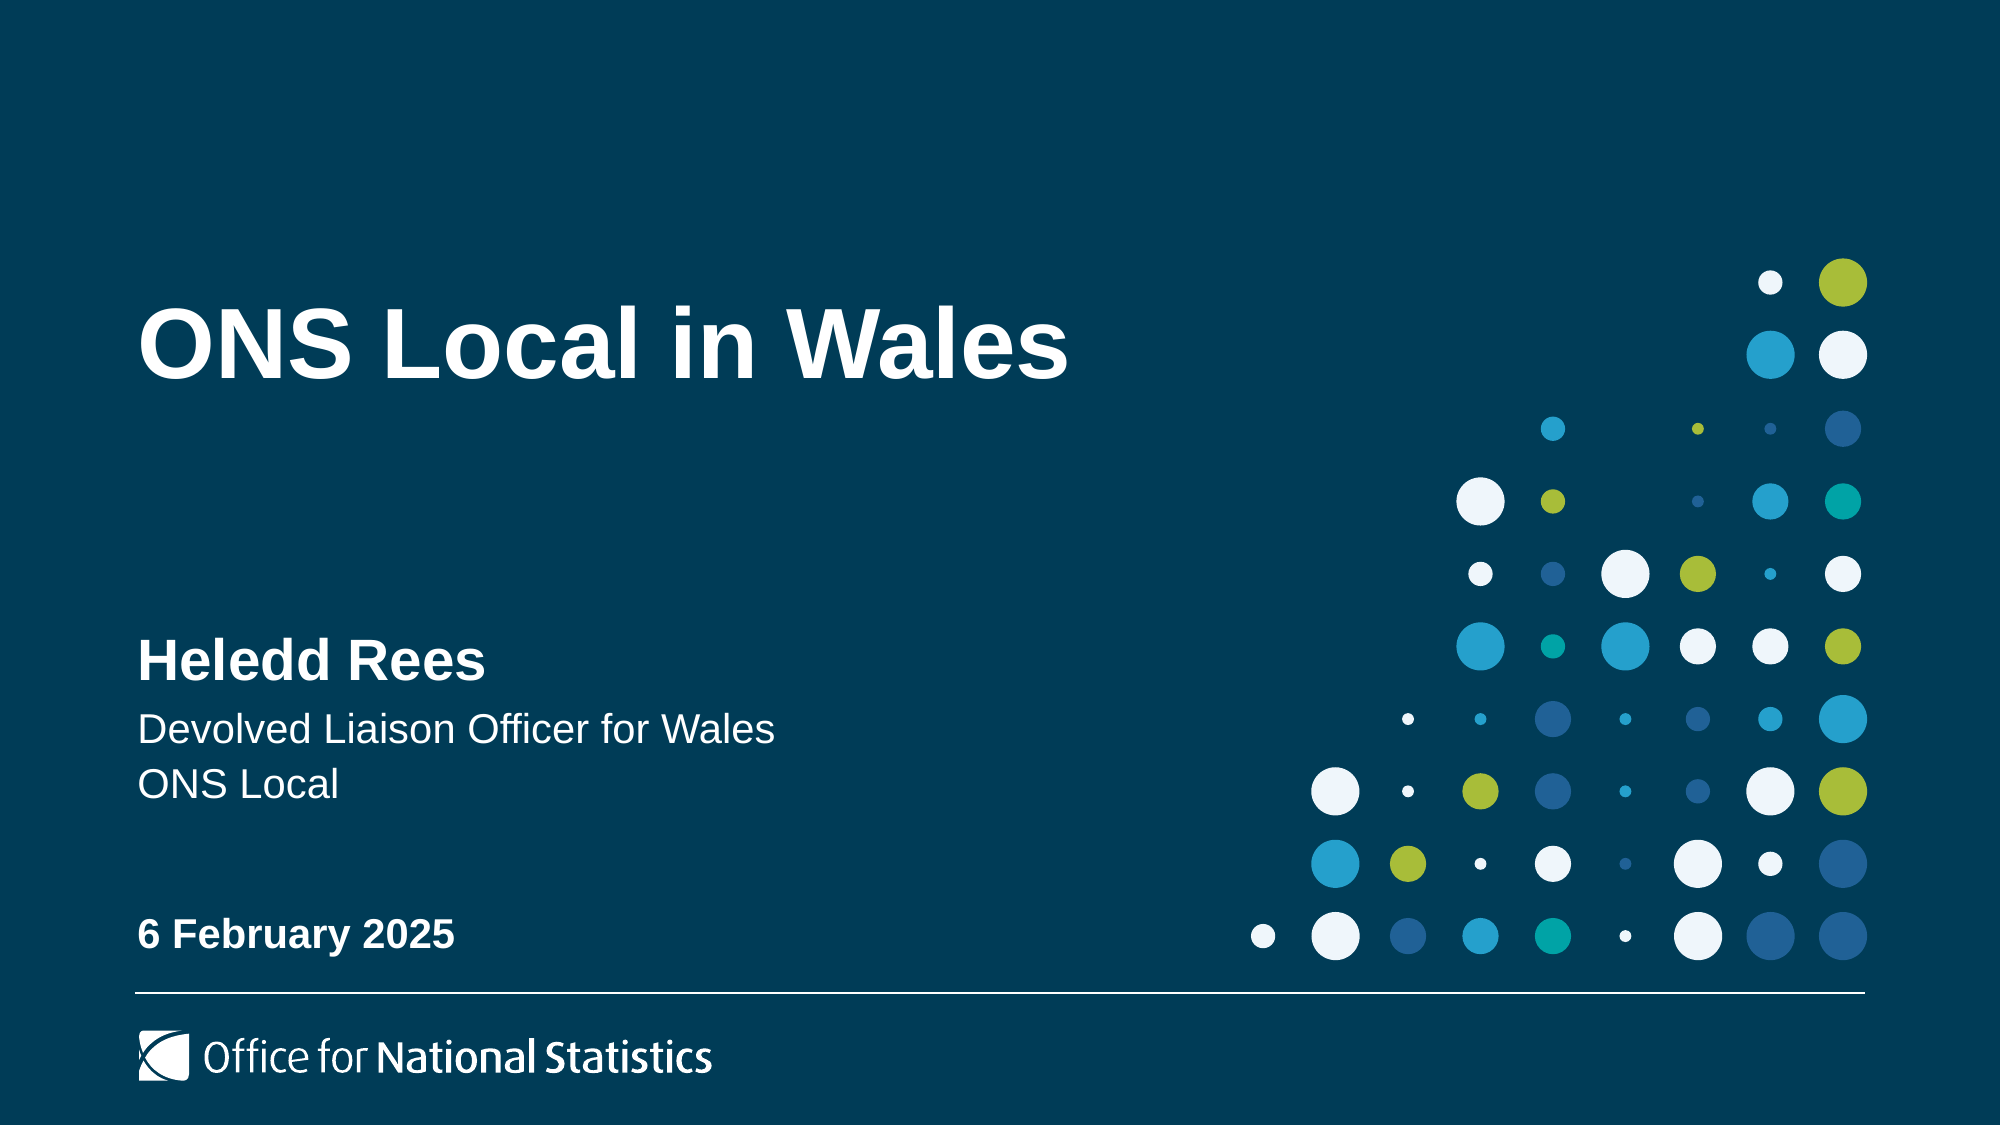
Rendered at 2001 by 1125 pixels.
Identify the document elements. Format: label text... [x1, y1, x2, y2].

text_box 6 February 2025 [137, 899, 588, 960]
list Devolved Liaison Officer for Wales ONS Local [137, 697, 1193, 860]
list Heledd Rees [137, 619, 1193, 692]
title ONS Local in Wales [137, 287, 1480, 574]
